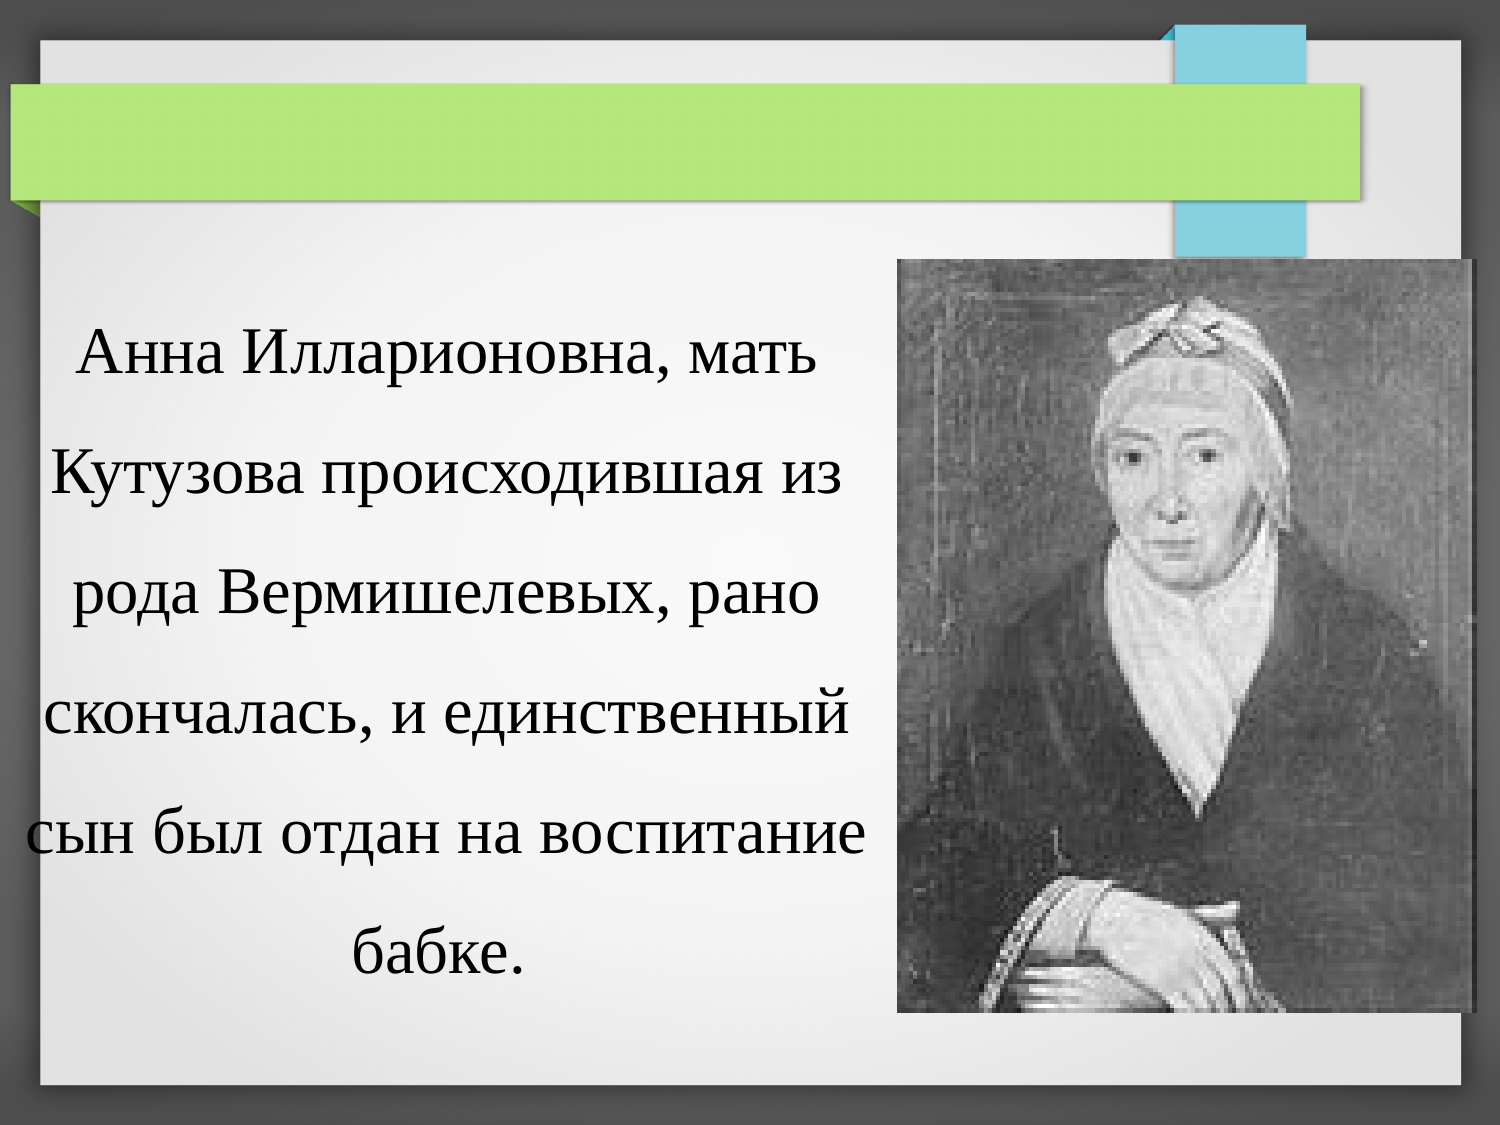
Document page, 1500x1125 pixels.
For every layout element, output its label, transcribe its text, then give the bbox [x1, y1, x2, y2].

text_box Анна Илларионовна, мать Кутузова происходившая из рода Вермишелевых, рано скончалась, и единственный сын был отдан на воспитание бабке. [10, 189, 885, 994]
picture [0, 0, 1500, 1125]
